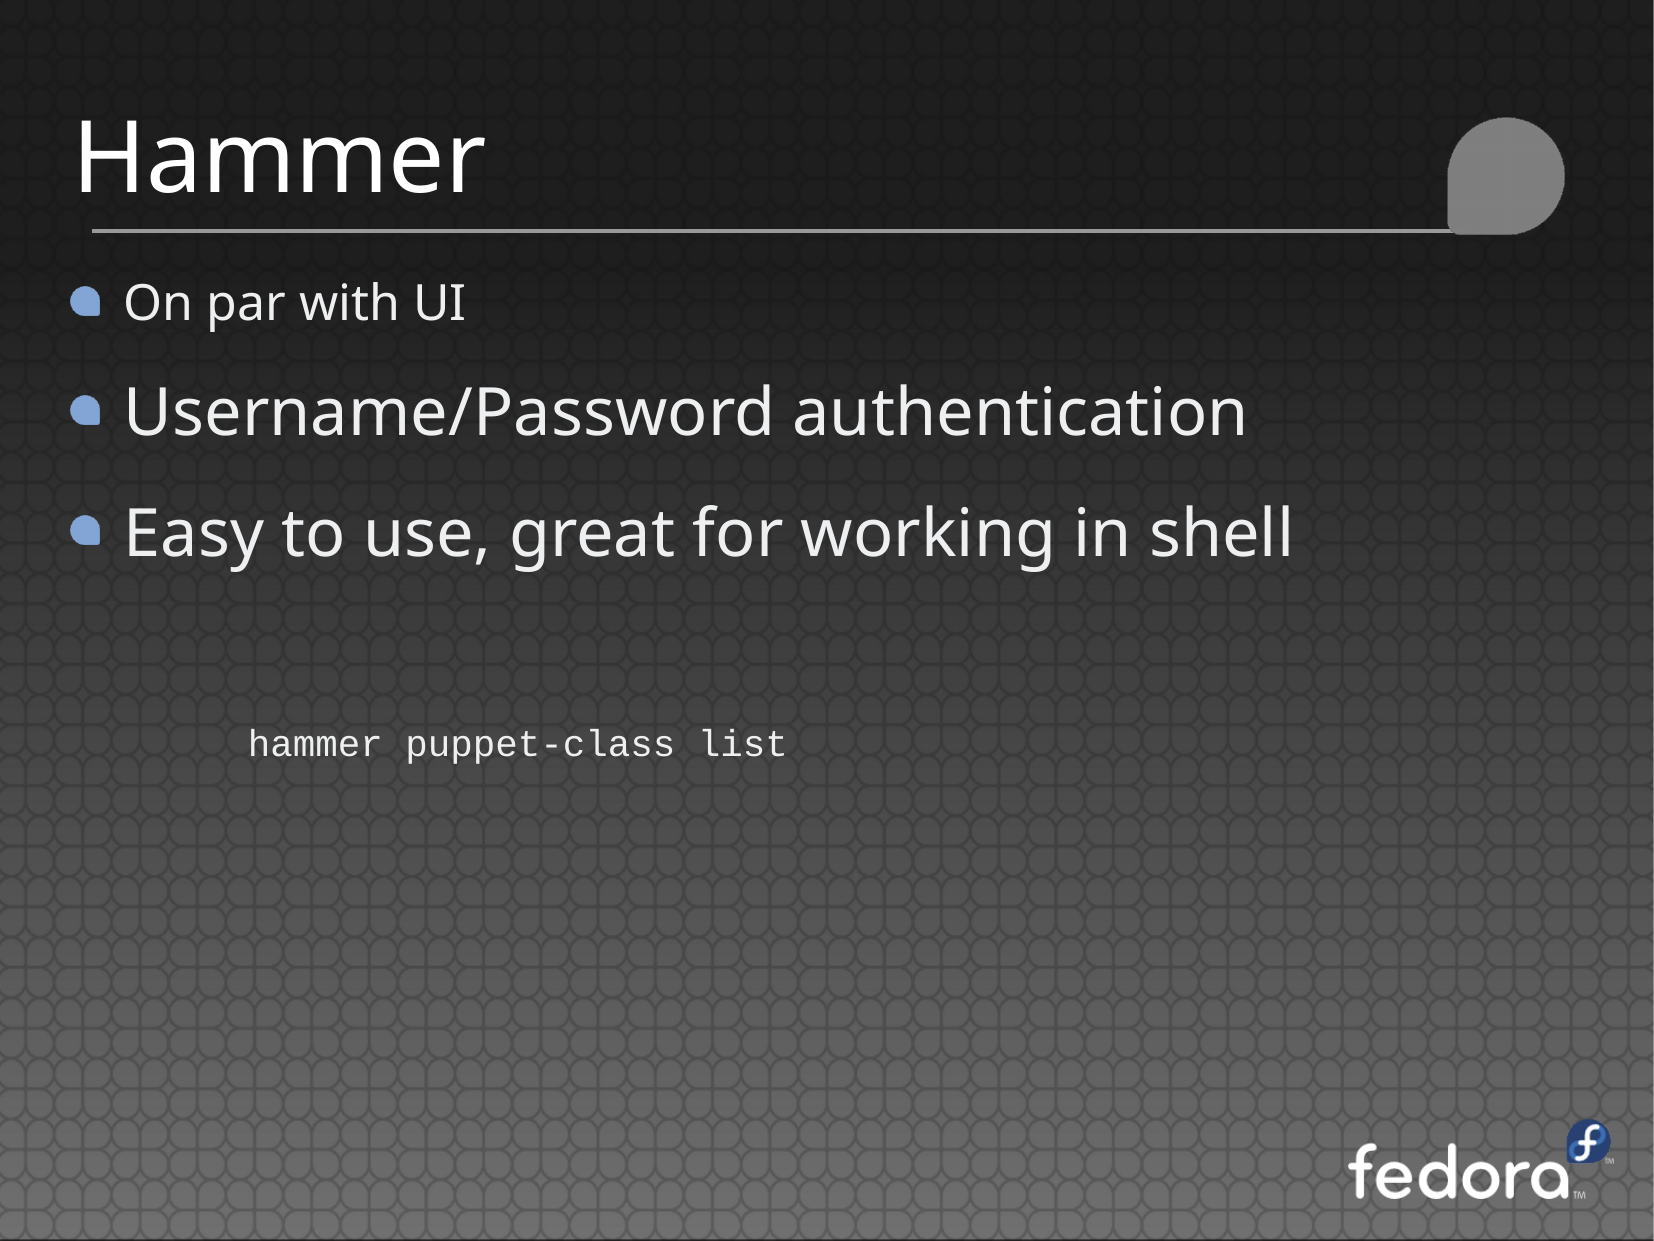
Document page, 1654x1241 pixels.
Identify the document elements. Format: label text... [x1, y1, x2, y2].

picture [0, 0, 1654, 1241]
list On par with UI Username/Password authentication Easy to use, great for working in shell hammer puppet-class list [52, 266, 1542, 1071]
title Hammer [72, 86, 1561, 223]
